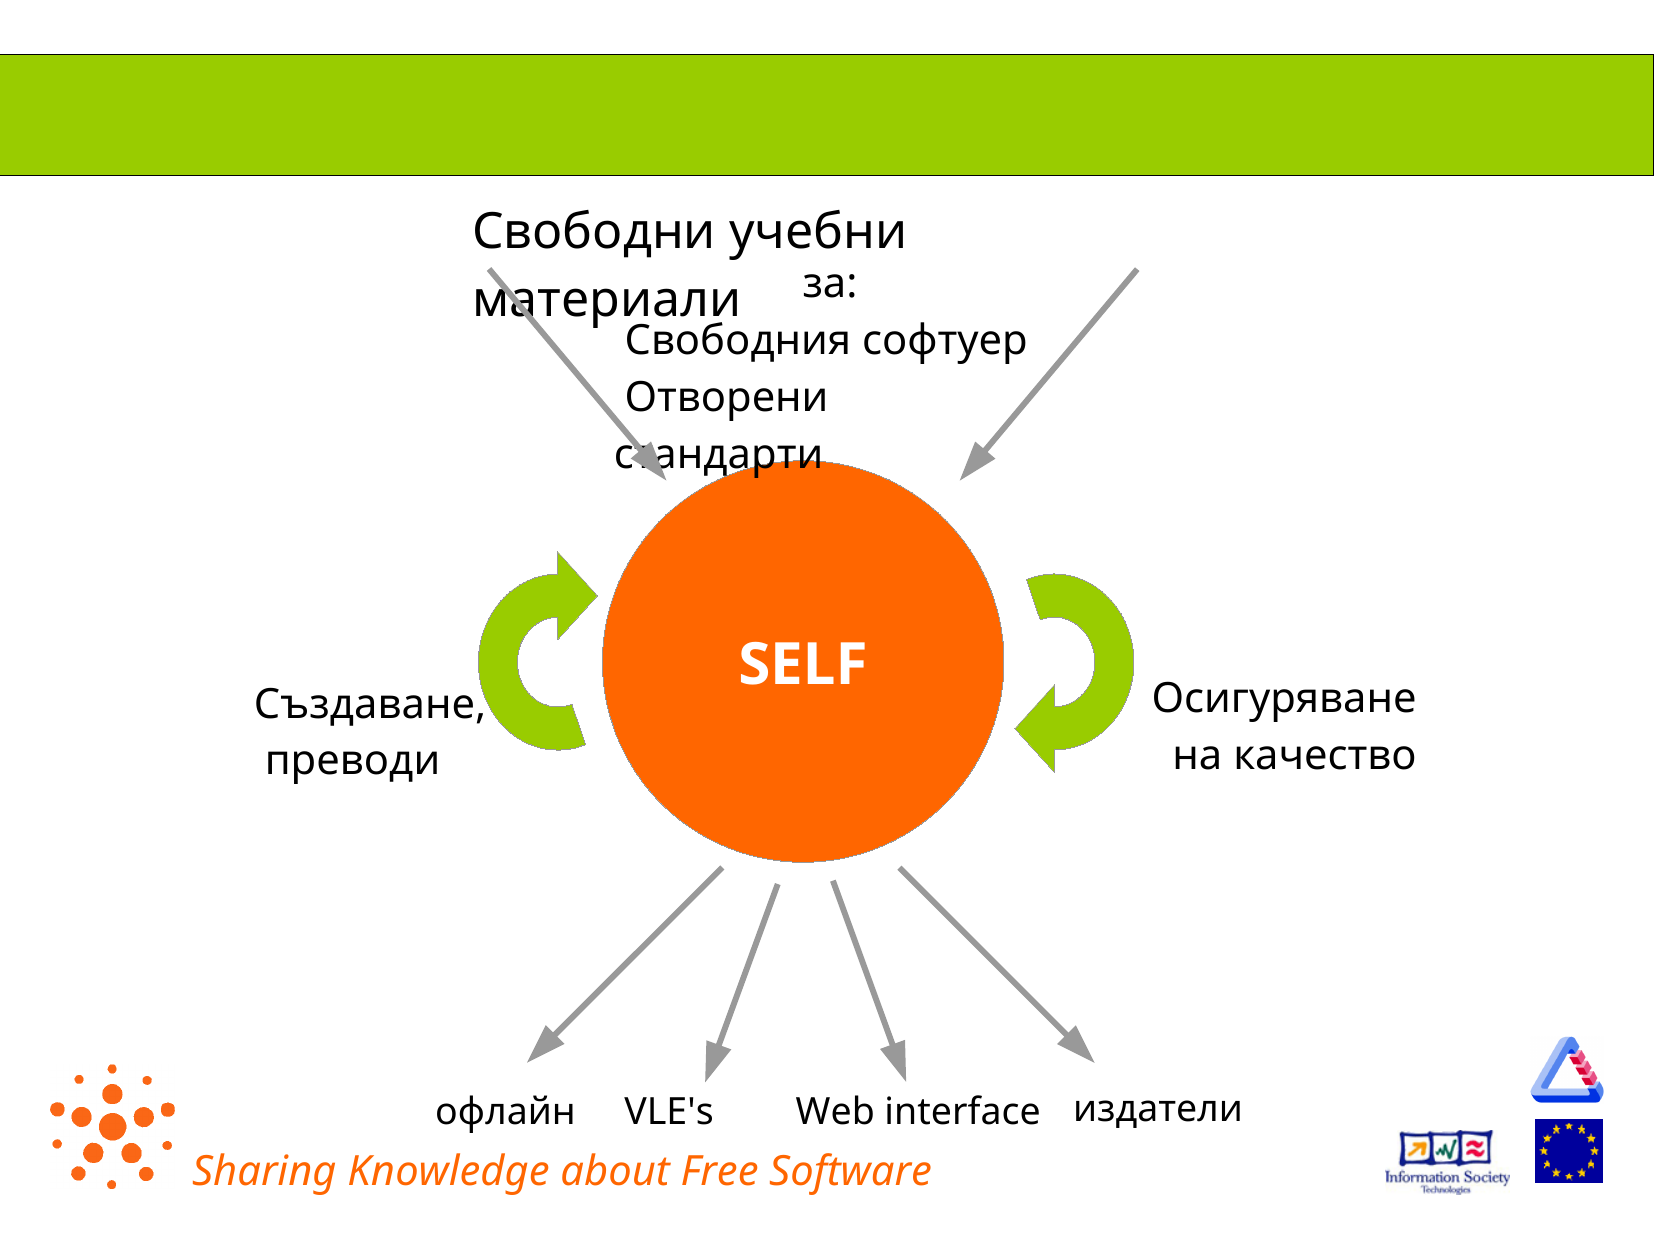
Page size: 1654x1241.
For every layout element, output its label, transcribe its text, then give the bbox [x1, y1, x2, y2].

text_box [1014, 573, 1134, 773]
text_box SELF [602, 460, 1004, 863]
text_box VLE's [624, 1084, 792, 1129]
picture [1530, 1036, 1604, 1104]
text_box Създаване, преводи [253, 673, 480, 791]
text_box Осигуряване на качество [1151, 667, 1383, 765]
text_box за: Свободния софтуер Отворени стандарти [613, 253, 1047, 399]
picture [1385, 1130, 1510, 1195]
text_box Web interface [795, 1084, 1083, 1129]
picture [50, 1064, 175, 1189]
text_box Свободни учебни материали [472, 194, 1182, 253]
picture [1535, 1119, 1603, 1183]
text_box издатели [1073, 1081, 1294, 1125]
text_box офлайн [435, 1084, 603, 1129]
text_box [478, 551, 598, 751]
